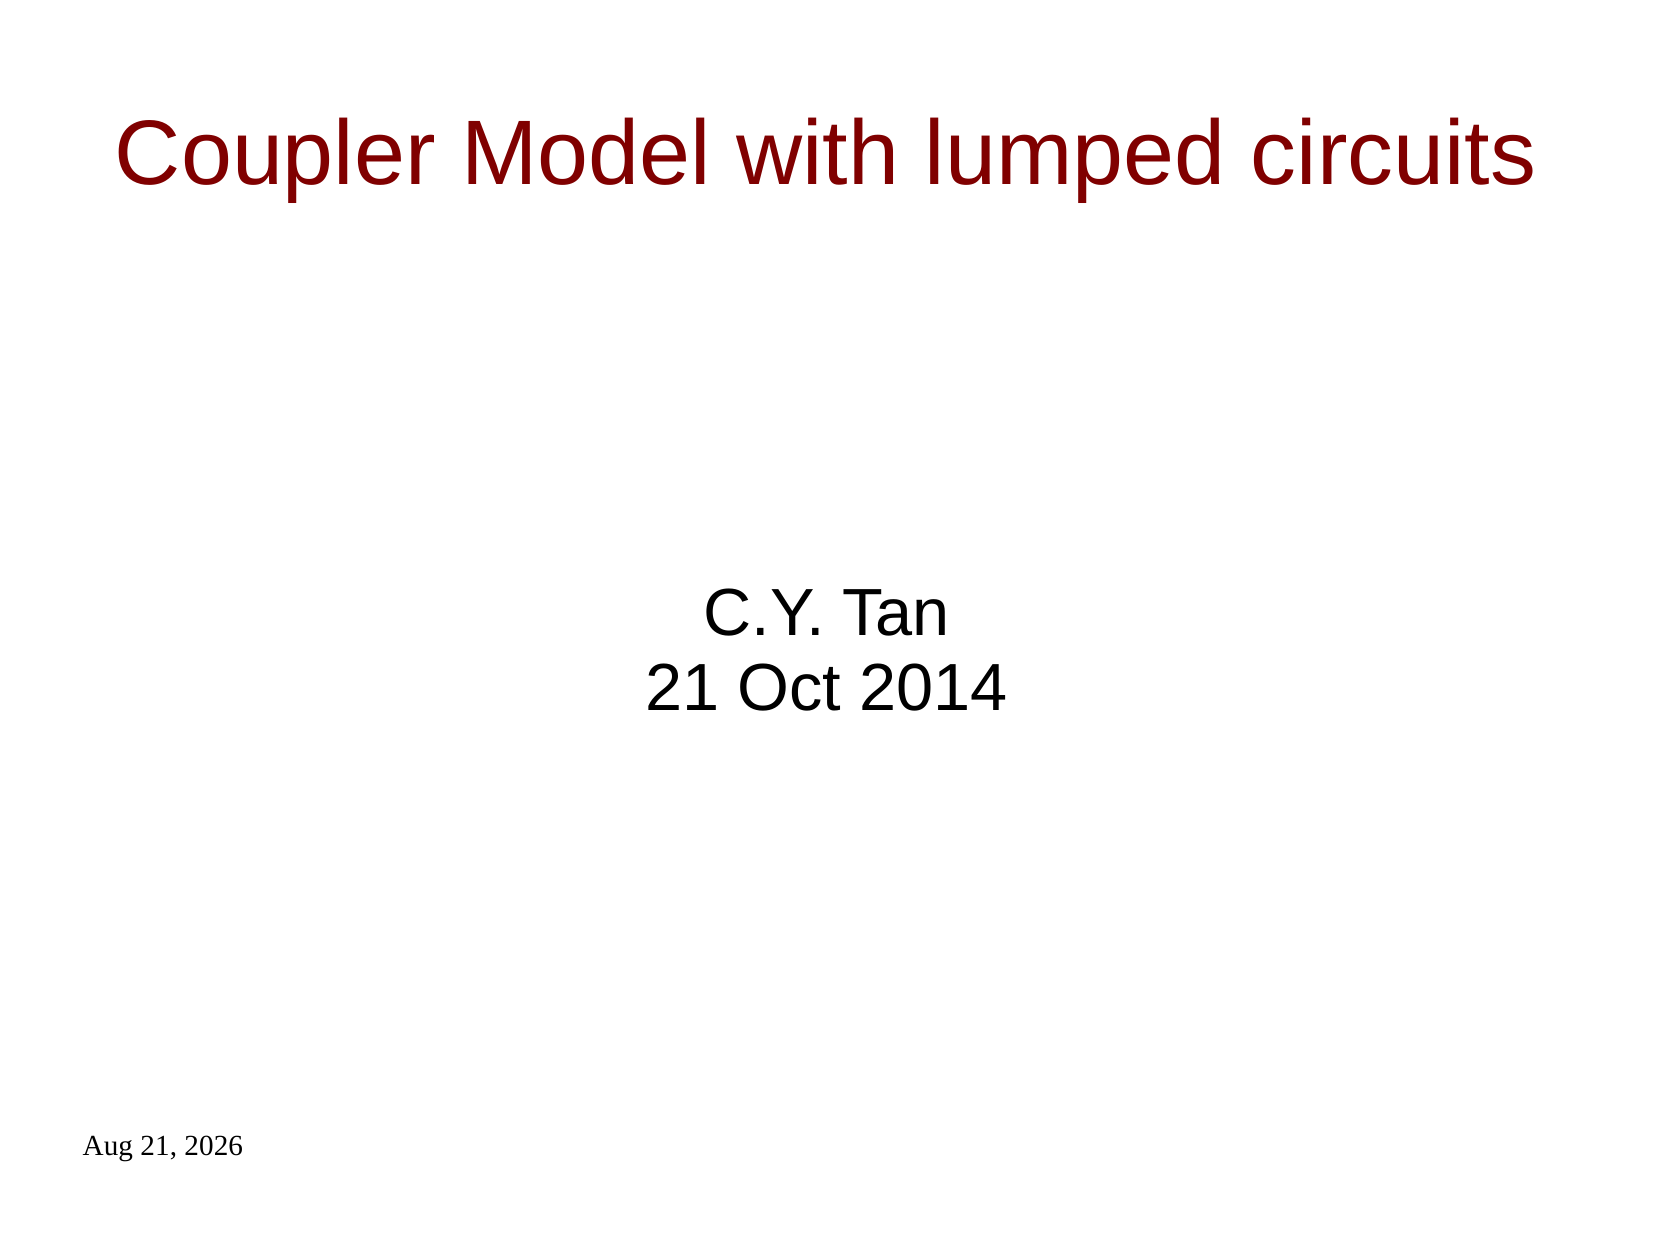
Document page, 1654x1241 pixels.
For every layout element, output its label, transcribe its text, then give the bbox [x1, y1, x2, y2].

title Coupler Model with lumped circuits [82, 49, 1571, 257]
subtitle C.Y. Tan 21 Oct 2014 [82, 290, 1571, 1010]
